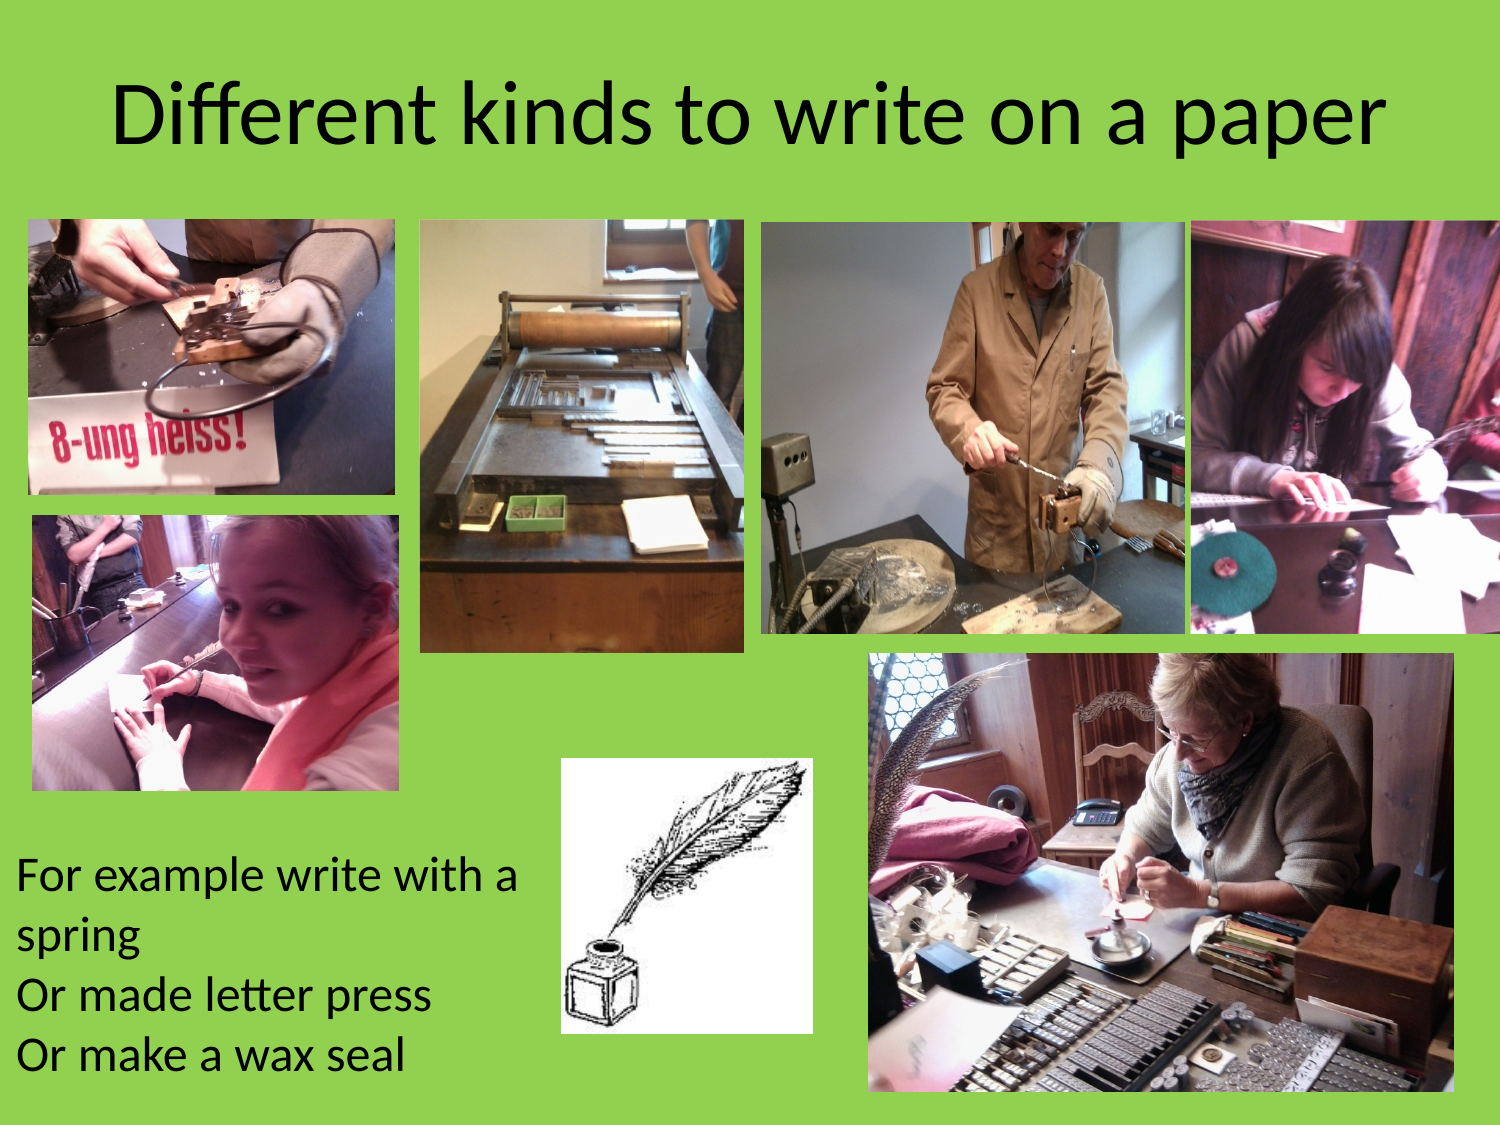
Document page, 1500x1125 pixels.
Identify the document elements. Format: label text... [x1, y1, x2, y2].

picture [28, 219, 395, 495]
picture [868, 653, 1454, 1092]
picture [1190, 220, 1500, 634]
picture [561, 758, 813, 1034]
picture [419, 219, 744, 653]
title Different kinds to write on a paper [75, 45, 1425, 233]
picture [32, 515, 399, 791]
picture [761, 222, 1185, 634]
text_box For example write with a spring Or made letter press Or make a wax seal [1, 834, 581, 1090]
